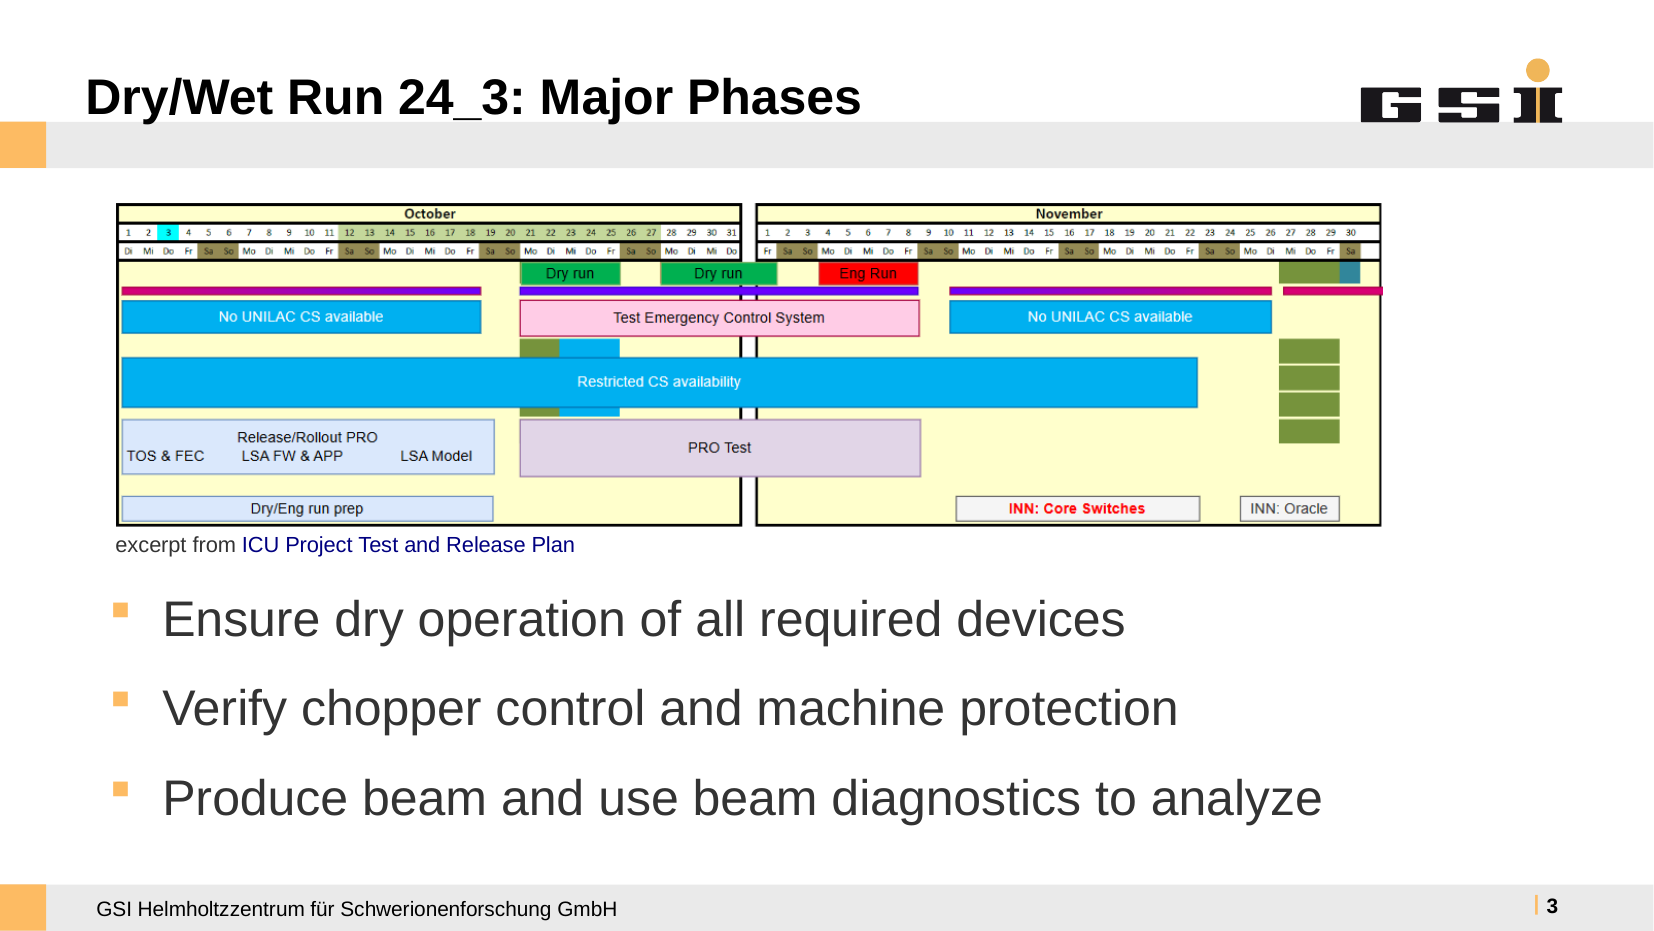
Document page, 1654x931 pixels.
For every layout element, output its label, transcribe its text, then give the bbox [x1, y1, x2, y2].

picture [115, 202, 1383, 528]
list excerpt from ICU Project Test and Release Plan Ensure dry operation of all required devices Verify chopper control and machine protection Produce beam and use beam diagnostics to analyze [76, 196, 1562, 862]
picture [1359, 56, 1564, 125]
title Dry/Wet Run 24_3: Major Phases [70, 55, 1081, 132]
